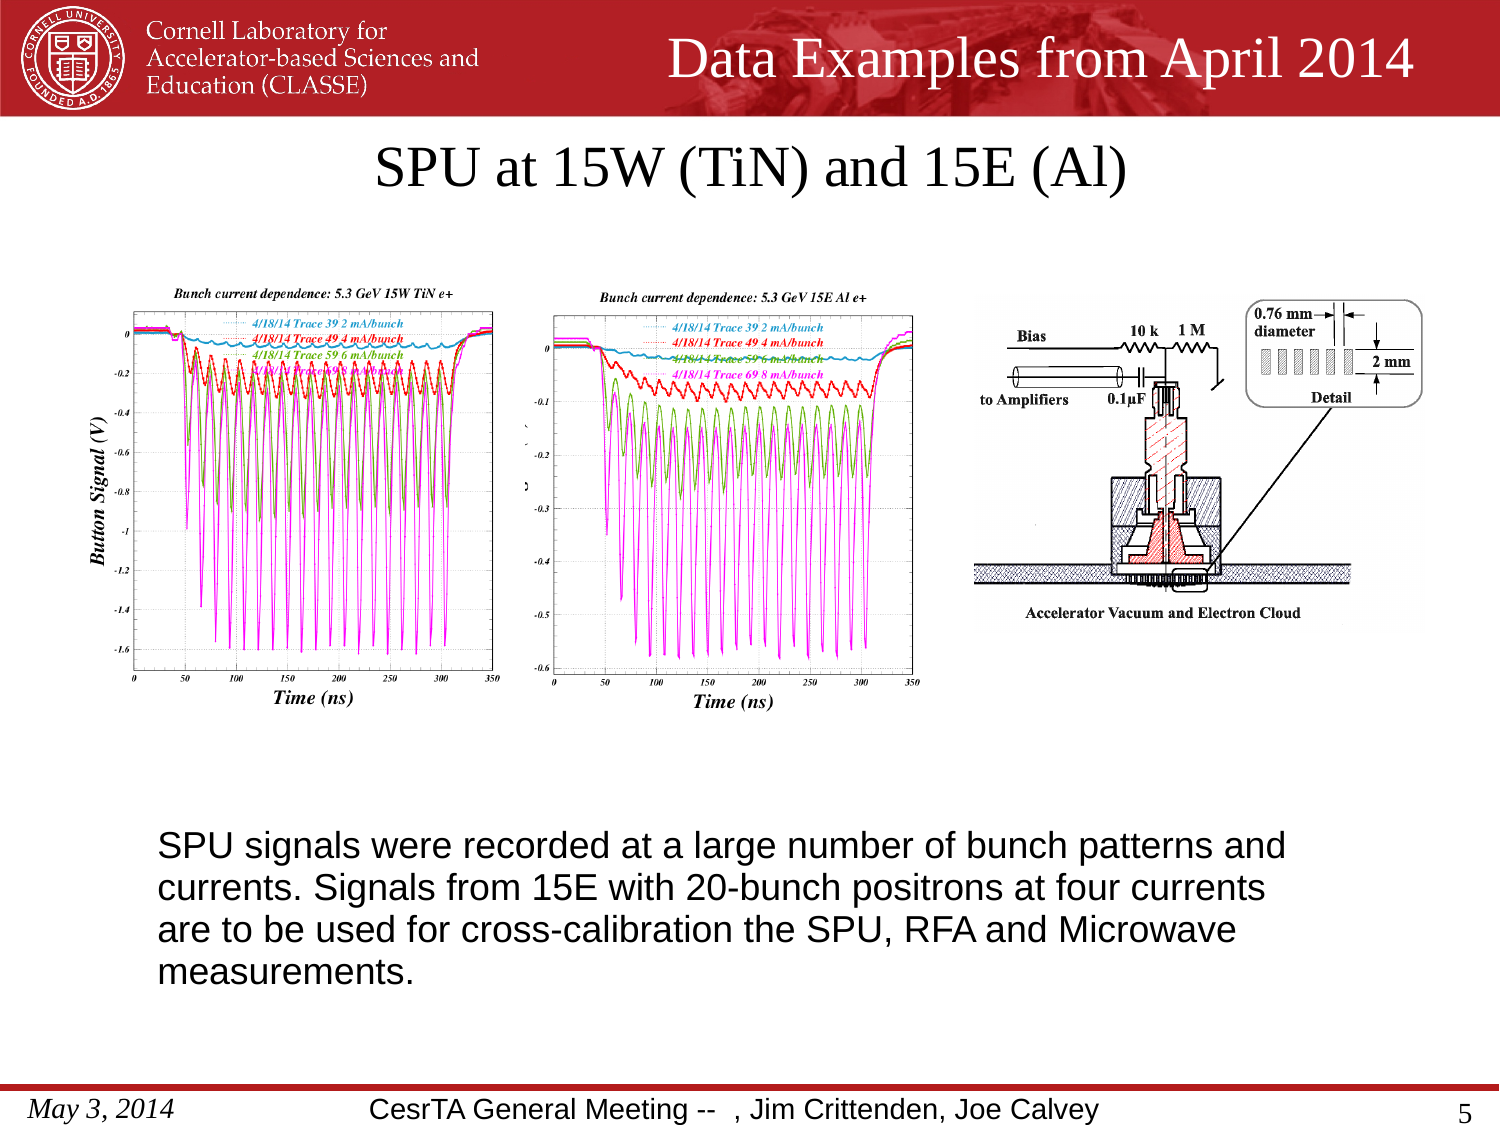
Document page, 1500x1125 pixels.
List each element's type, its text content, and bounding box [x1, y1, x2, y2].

text_box SPU at 15W (TiN) and 15E (Al) [359, 127, 1144, 207]
title Data Examples from April 2014 [652, 11, 1484, 102]
picture [74, 275, 945, 727]
slide_number <number> [1374, 1087, 1488, 1125]
list [0, 75, 1500, 1050]
text_box SPU signals were recorded at a large number of bunch patterns and currents. Signals from 15E with 20-bunch positrons at four currents are to be used for cross-calibration the SPU, RFA and Microwave measurements. [142, 817, 1306, 957]
picture [974, 294, 1425, 633]
picture [0, 0, 1500, 75]
